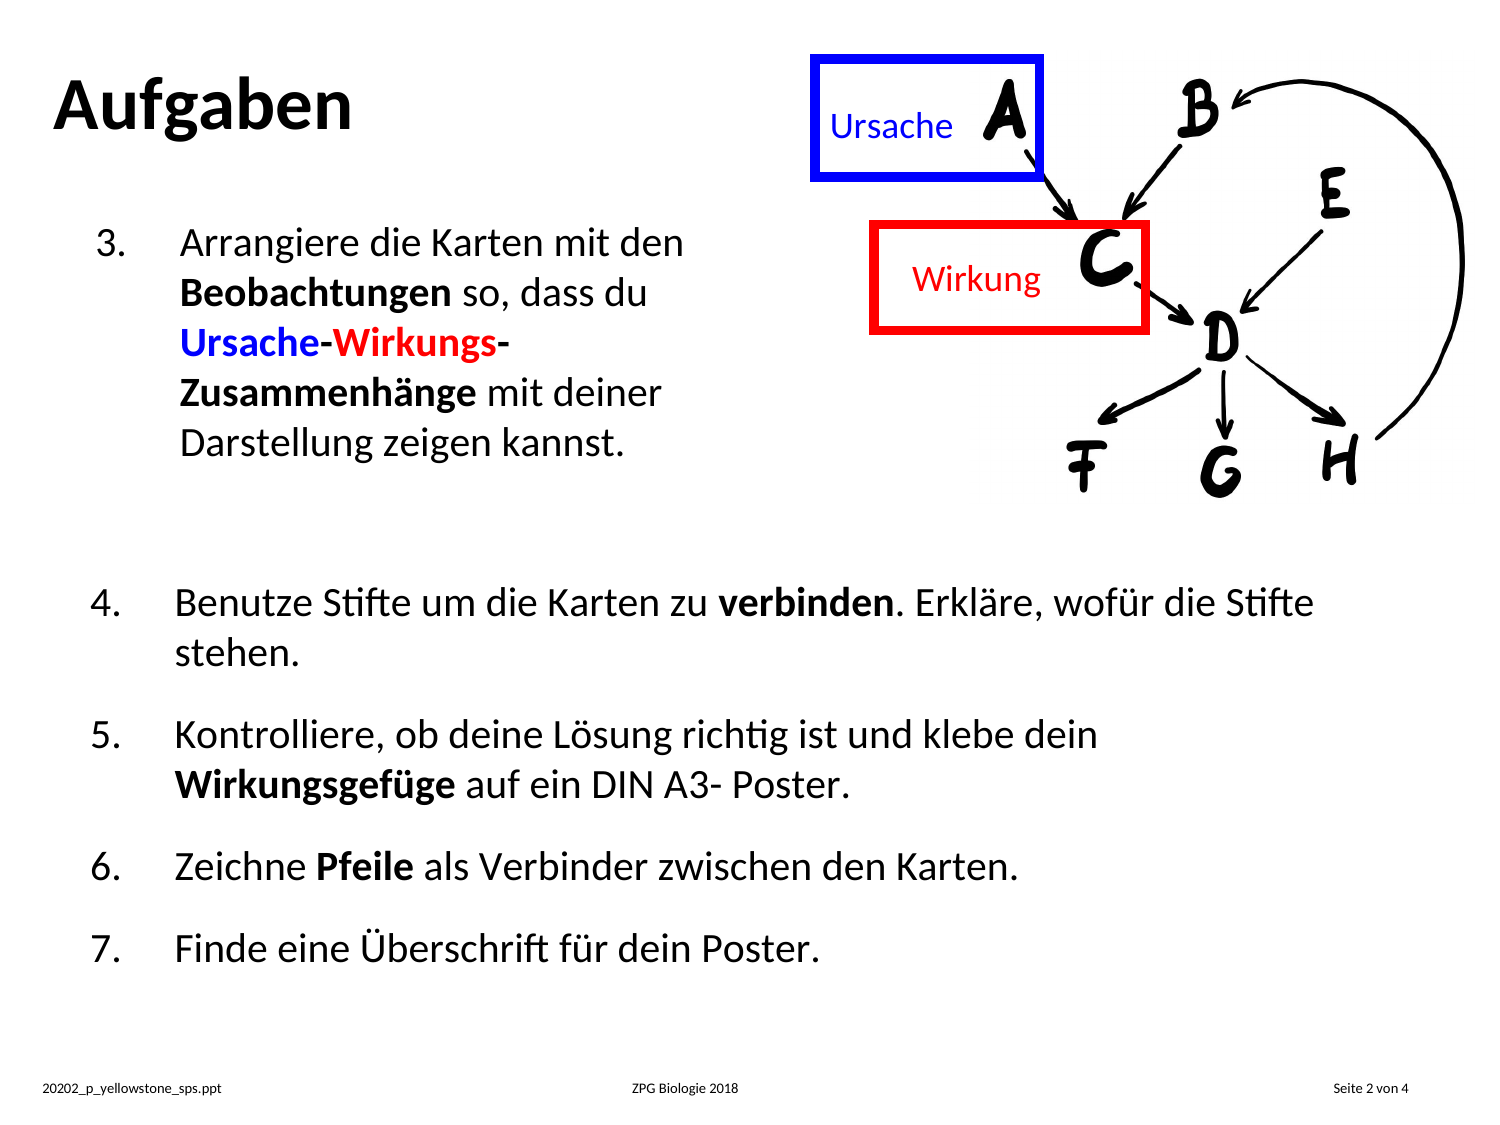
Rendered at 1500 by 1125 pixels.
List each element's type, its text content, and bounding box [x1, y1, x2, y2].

text_box Aufgaben Arrangiere die Karten mit den Beobachtungen so, dass du Ursache-Wirkungs-Zusammenhänge mit deiner Darstellung zeigen kannst. [40, 44, 804, 472]
picture [969, 50, 1475, 504]
picture [969, 229, 1141, 326]
text_box Wirkung [897, 247, 1111, 307]
text_box Benutze Stifte um die Karten zu verbinden. Erkläre, wofür die Stifte stehen. Kontrolliere, ob deine Lösung richtig ist und klebe dein Wirkungsgefüge auf ein DIN A3- Poster. Zeichne Pfeile als Verbinder zwischen den Karten. Finde eine Überschrift für dein Poster. [35, 564, 1362, 1028]
text_box 20202_p_yellowstone_sps.ppt ZPG Biologie 2018 Seite 2 von 4 [27, 1071, 1473, 1105]
picture [969, 64, 1035, 172]
text_box Ursache [820, 94, 1016, 154]
